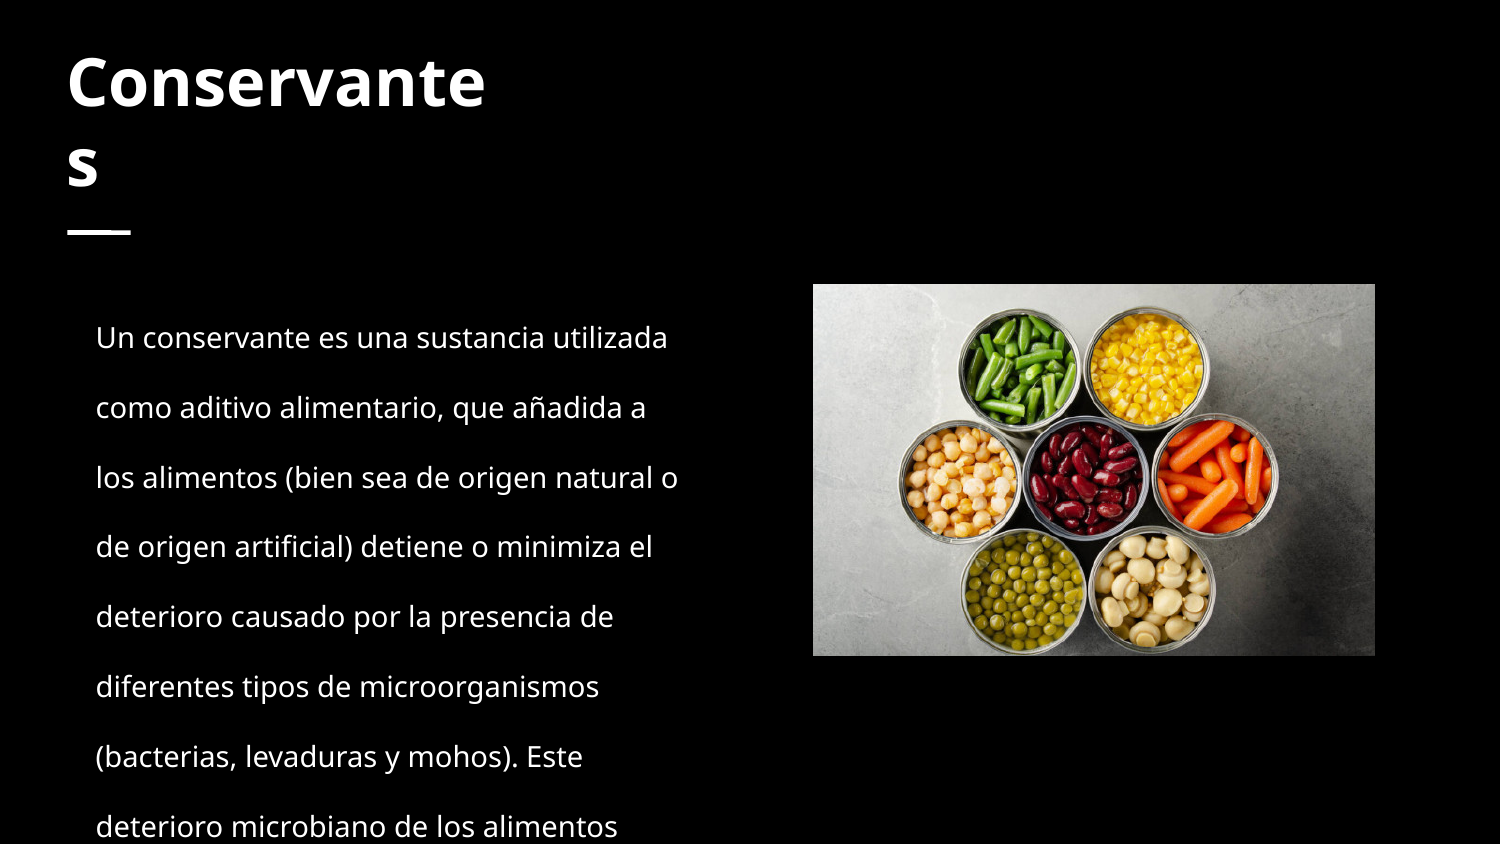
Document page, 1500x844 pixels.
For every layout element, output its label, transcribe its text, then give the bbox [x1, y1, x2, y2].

title Conservantes [51, 91, 512, 216]
list Un conservante es una sustancia utilizada como aditivo alimentario, que añadida a los alimentos (bien sea de origen natural o de origen artificial) detiene o minimiza el deterioro causado por la presencia de diferentes tipos de microorganismos (bacterias, levaduras y mohos). Este deterioro microbiano de los alimentos puede producir pérdidas económicas. [51, 269, 700, 750]
picture [813, 284, 1375, 656]
